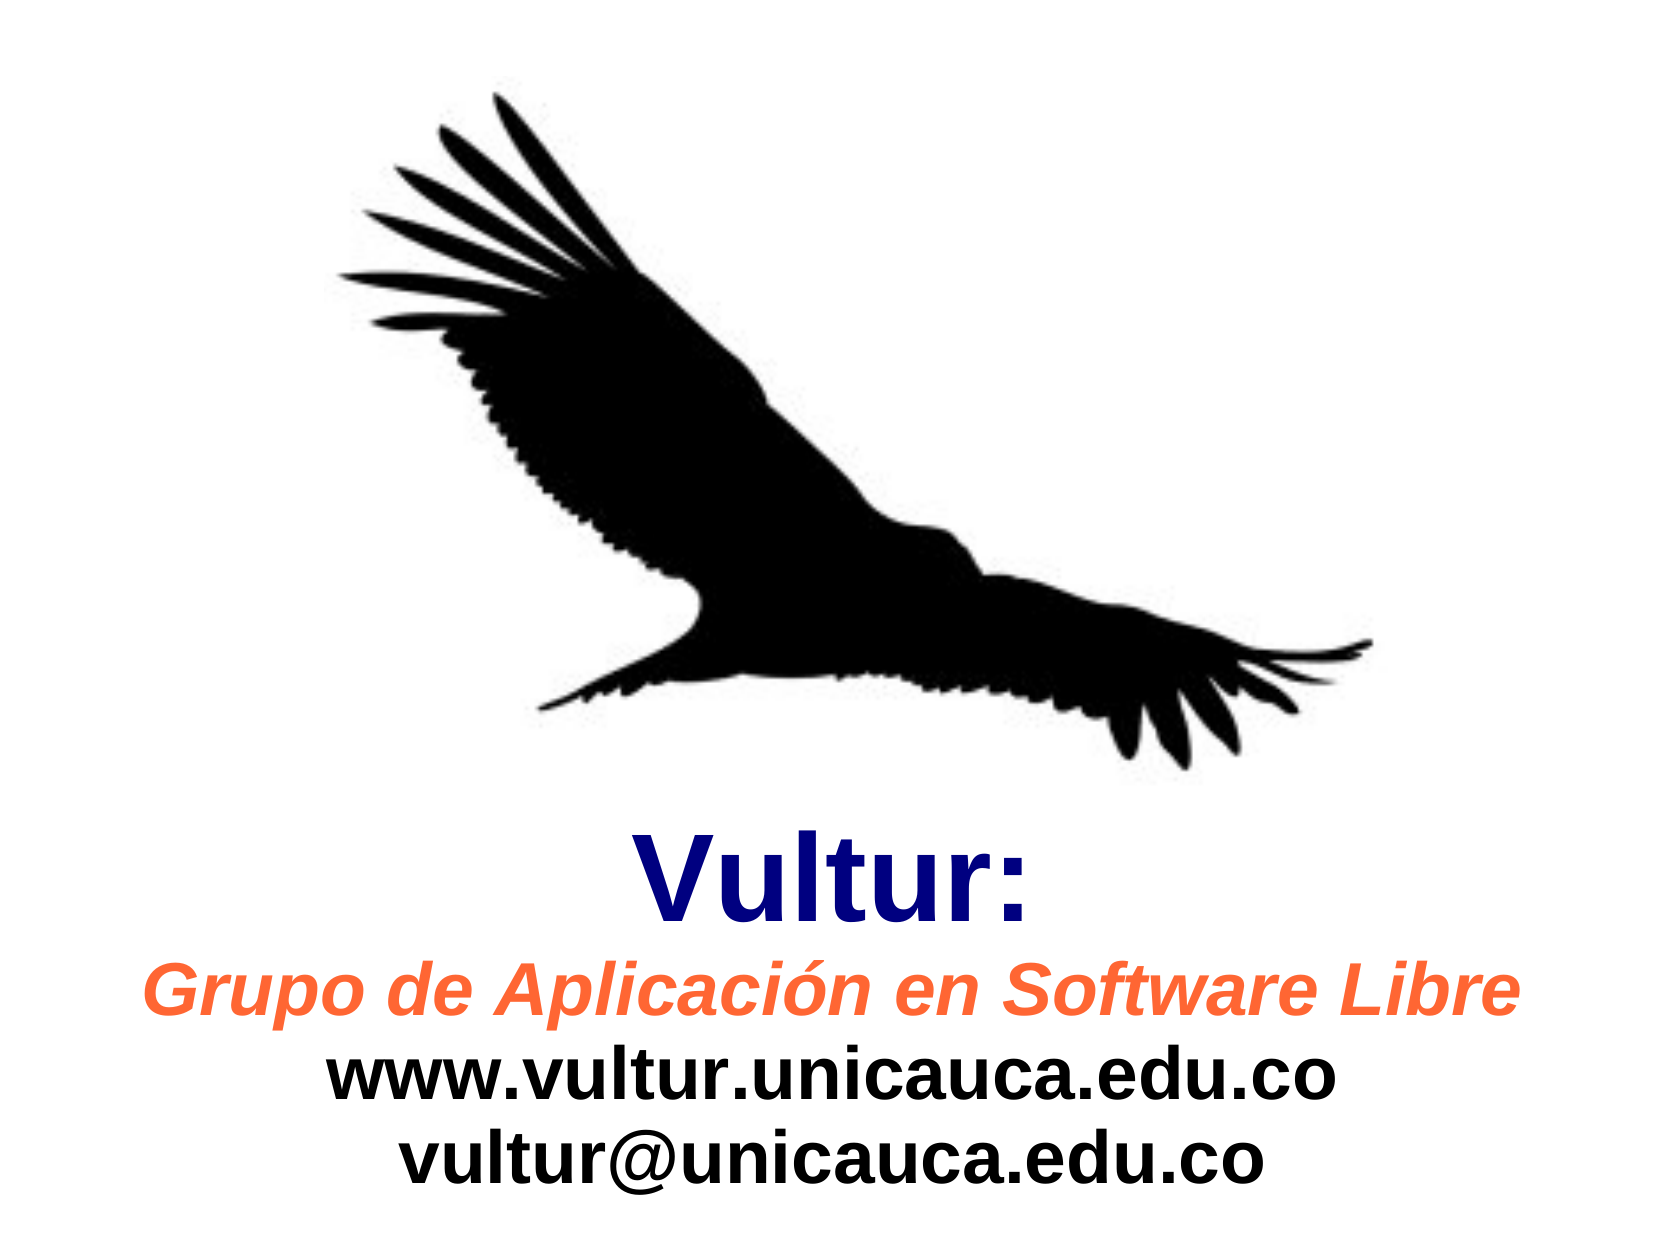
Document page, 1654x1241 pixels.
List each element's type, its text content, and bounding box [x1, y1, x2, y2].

title Vultur: Grupo de Aplicación en Software Libre www.vultur.unicauca.edu.covultur@unicauca.edu.co [88, 807, 1577, 1200]
picture [324, 76, 1388, 800]
